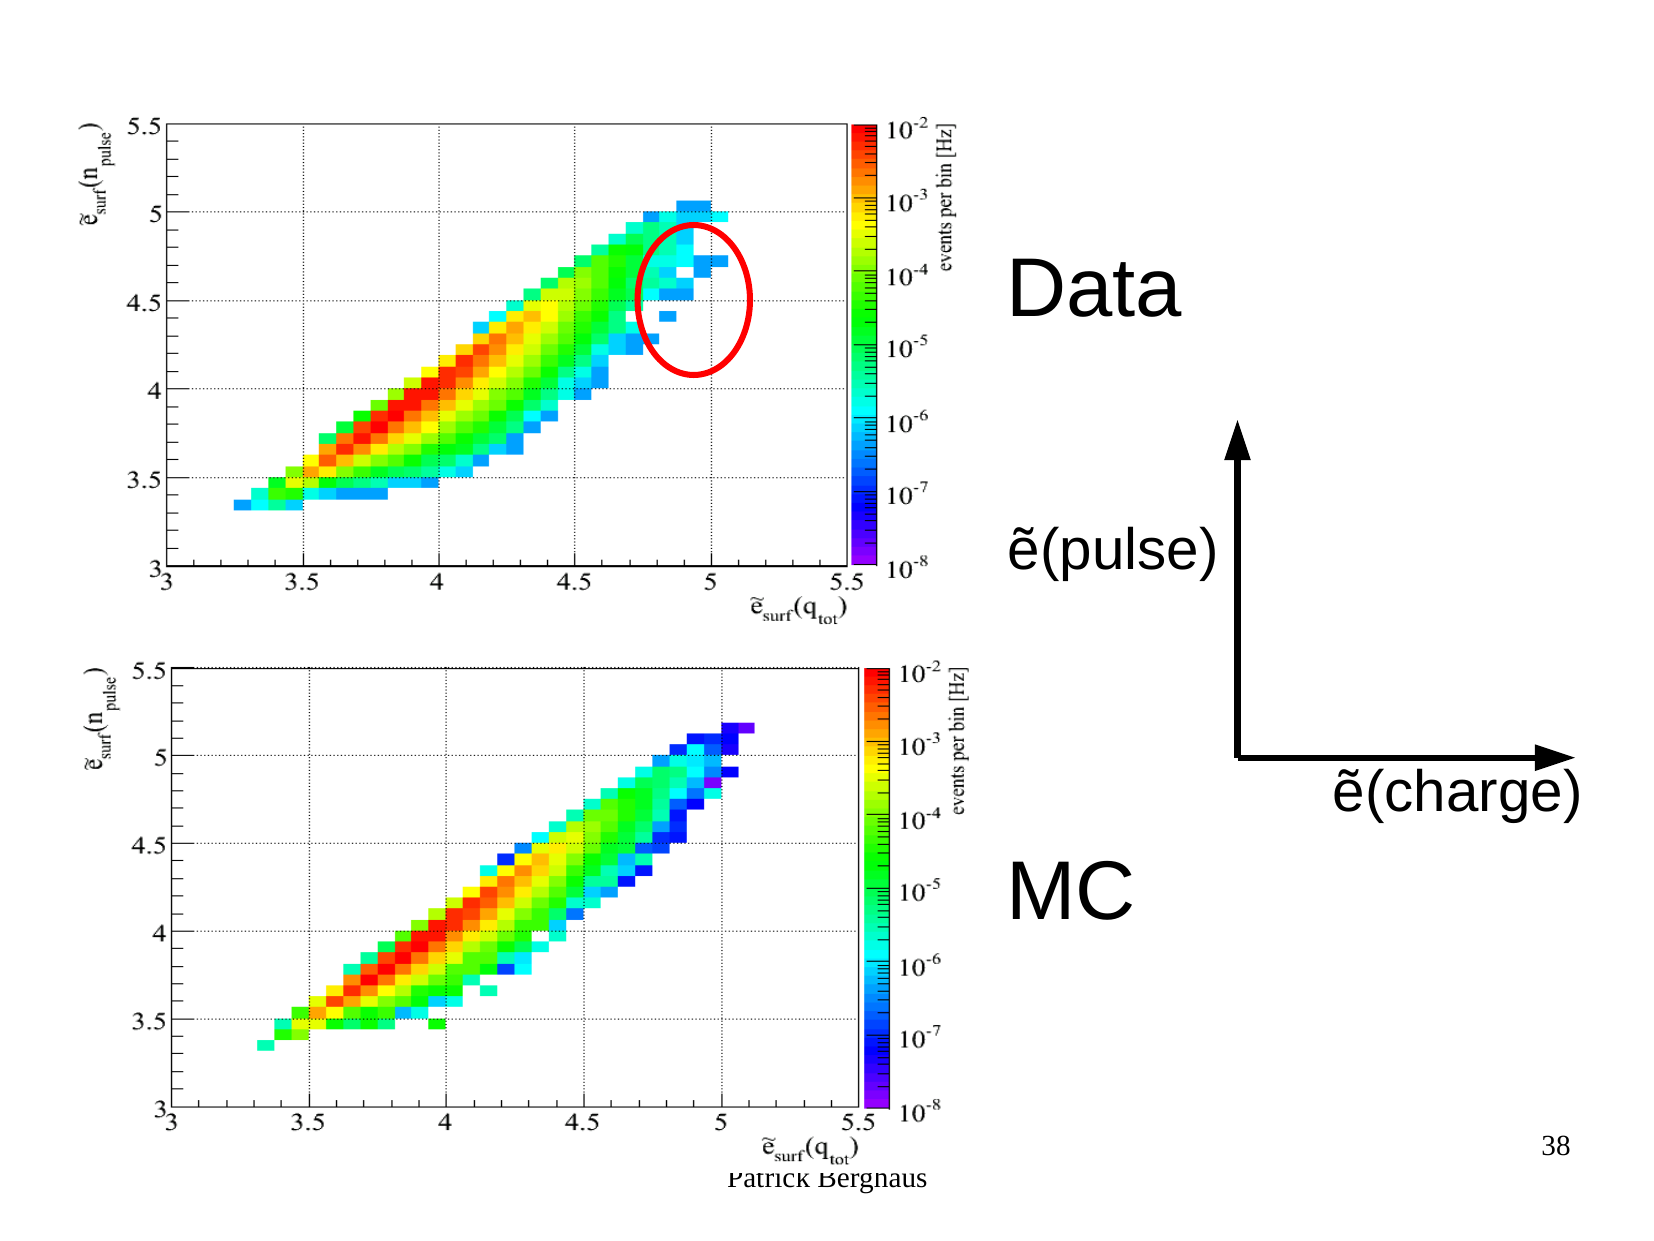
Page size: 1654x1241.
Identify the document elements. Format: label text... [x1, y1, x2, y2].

text_box Data [991, 234, 1198, 373]
picture [70, 102, 980, 1173]
text_box ẽ(charge) [1317, 751, 1534, 755]
text_box ẽ(charge) [1317, 751, 1598, 853]
text_box MC [991, 836, 1151, 975]
text_box ẽ(pulse) [993, 509, 1234, 611]
